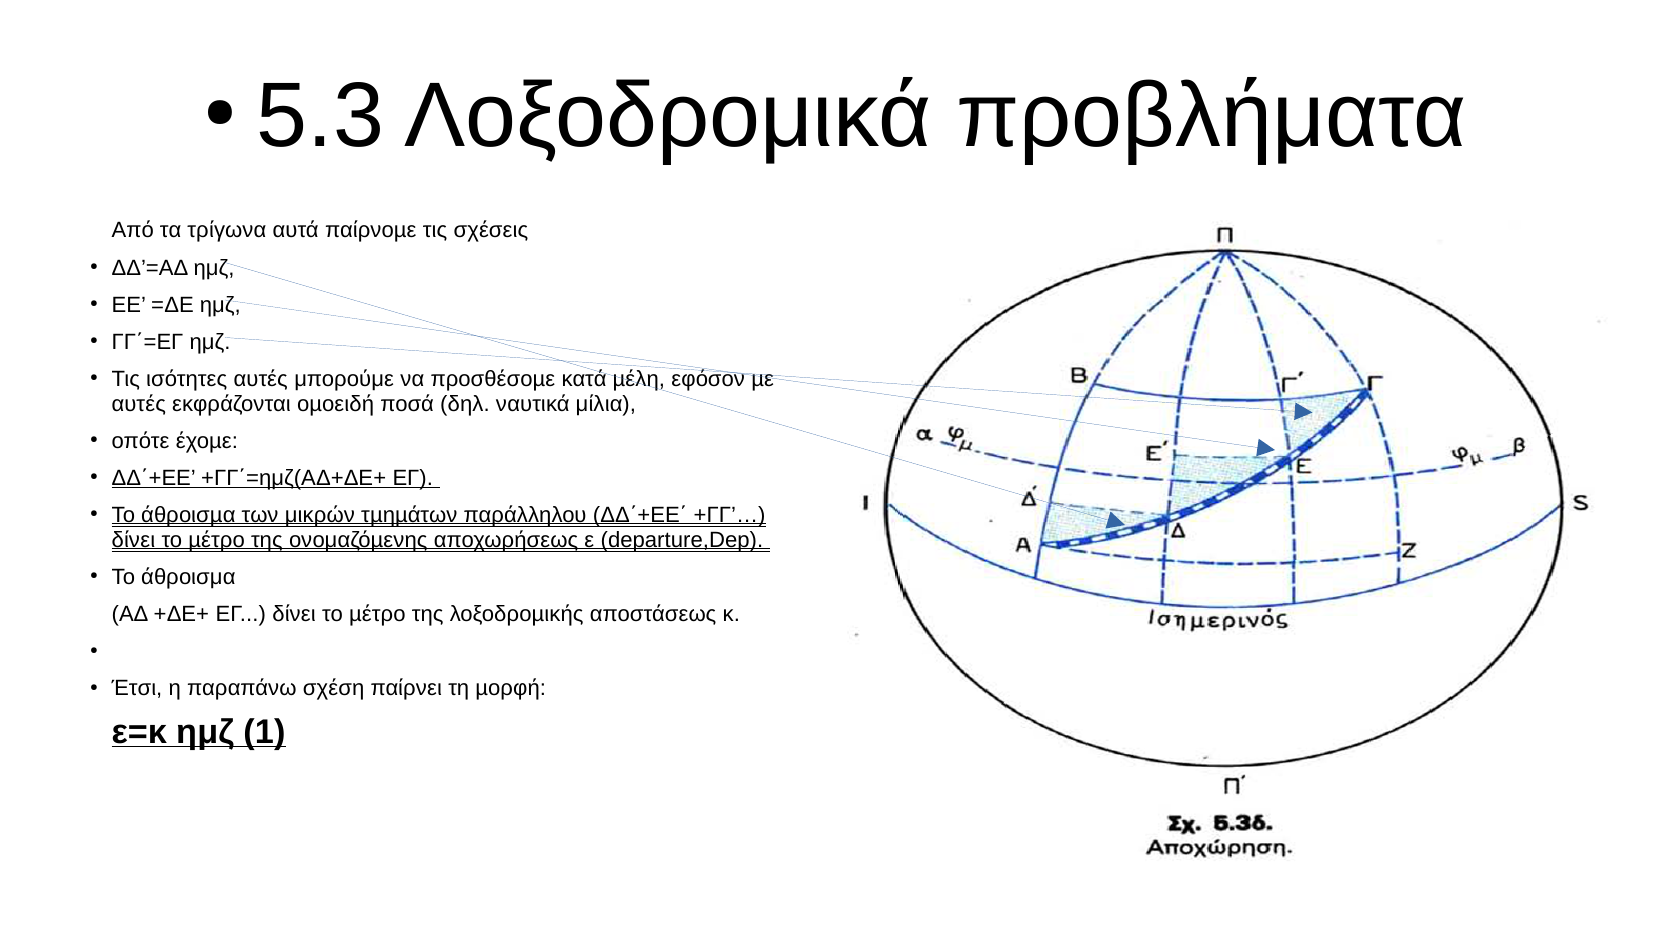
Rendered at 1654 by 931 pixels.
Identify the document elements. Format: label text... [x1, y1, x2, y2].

list Από τα τρίγωνα αυτά παίρνοµε τις σχέσεις ΔΔ’=ΑΔ ημζ, ΕΕ’ =ΔΕ ημζ, ΓΓ΄=ΕΓ ημζ. Τις ισότητες αυτές μπορούμε να προσθέσοµε κατά µέλη, εφόσον µε αυτές εκφράζονται οµοειδή ποσά (δηλ. ναυτικά μίλια), οπότε έχοµε: ΔΔ΄+ΕΕ’ +ΓΓ΄=ημζ(ΑΔ+ΔΕ+ ΕΓ). Το άθροισµα των μικρών τµηµάτων παράλληλου (ΔΔ΄+ΕΕ΄ +ΓΓ’…) δίνει το µέτρο της ονομαζόµενης αποχωρήσεως ε (departure,Dep). Το άθροισμα (ΑΔ +ΔΕ+ ΕΓ...) δίνει το µέτρο της λοξοδροµικής αποστάσεως κ. Έτσι, η παραπάνω σχέση παίρνει τη µορφή: ε=κ ημζ (1) [570, 362, 809, 432]
list Από τα τρίγωνα αυτά παίρνοµε τις σχέσεις ΔΔ’=ΑΔ ημζ, ΕΕ’ =ΔΕ ημζ, ΓΓ΄=ΕΓ ημζ. Τις ισότητες αυτές μπορούμε να προσθέσοµε κατά µέλη, εφόσον µε αυτές εκφράζονται οµοειδή ποσά (δηλ. ναυτικά μίλια), οπότε έχοµε: ΔΔ΄+ΕΕ’ +ΓΓ΄=ημζ(ΑΔ+ΔΕ+ ΕΓ). Το άθροισµα των μικρών τµηµάτων παράλληλου (ΔΔ΄+ΕΕ΄ +ΓΓ’…) δίνει το µέτρο της ονομαζόµενης αποχωρήσεως ε (departure,Dep). Το άθροισμα (ΑΔ +ΔΕ+ ΕΓ...) δίνει το µέτρο της λοξοδροµικής αποστάσεως κ. Έτσι, η παραπάνω σχέση παίρνει τη µορφή: ε=κ ημζ (1) [82, 217, 809, 758]
picture [825, 217, 1613, 863]
title 5.3 Λοξοδρομικά προβλήματα [82, 37, 1571, 193]
